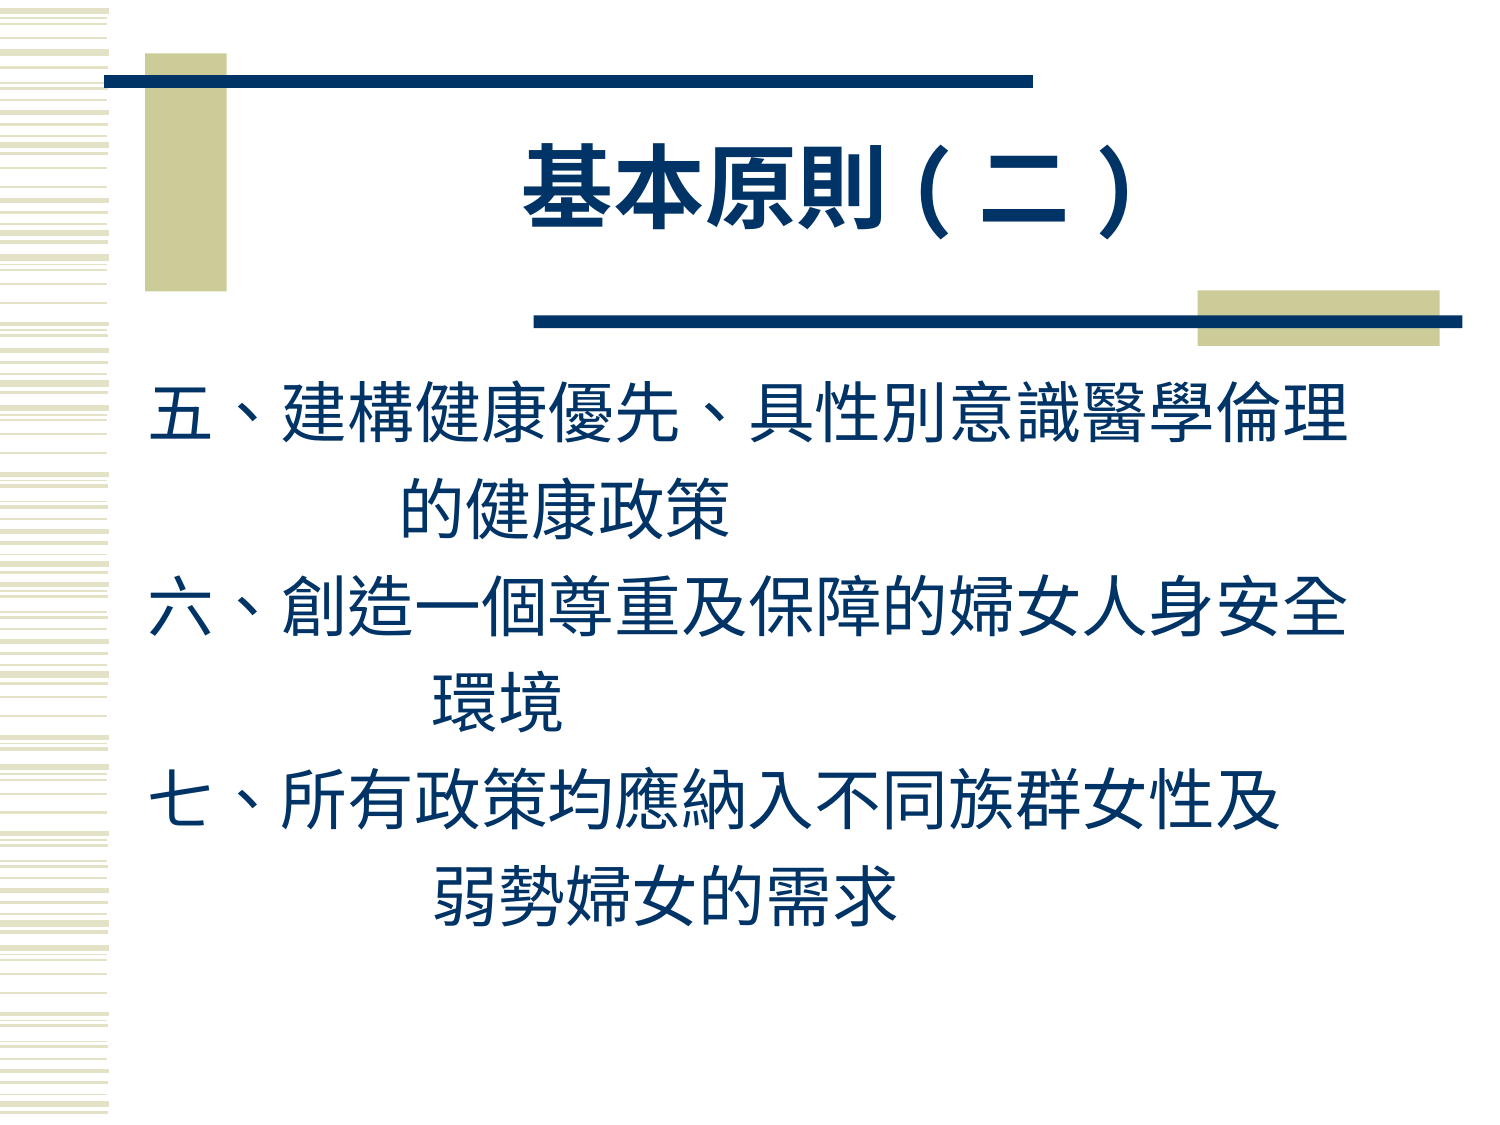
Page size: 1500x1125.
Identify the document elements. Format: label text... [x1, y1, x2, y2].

title 基本原則(二) [225, 99, 1436, 288]
list 五、建構健康優先、具性別意識醫學倫理 的健康政策 六、創造一個尊重及保障的婦女人身安全 環境 七、所有政策均應納入不同族群女性及 弱勢婦女的需求 [132, 363, 1439, 1000]
